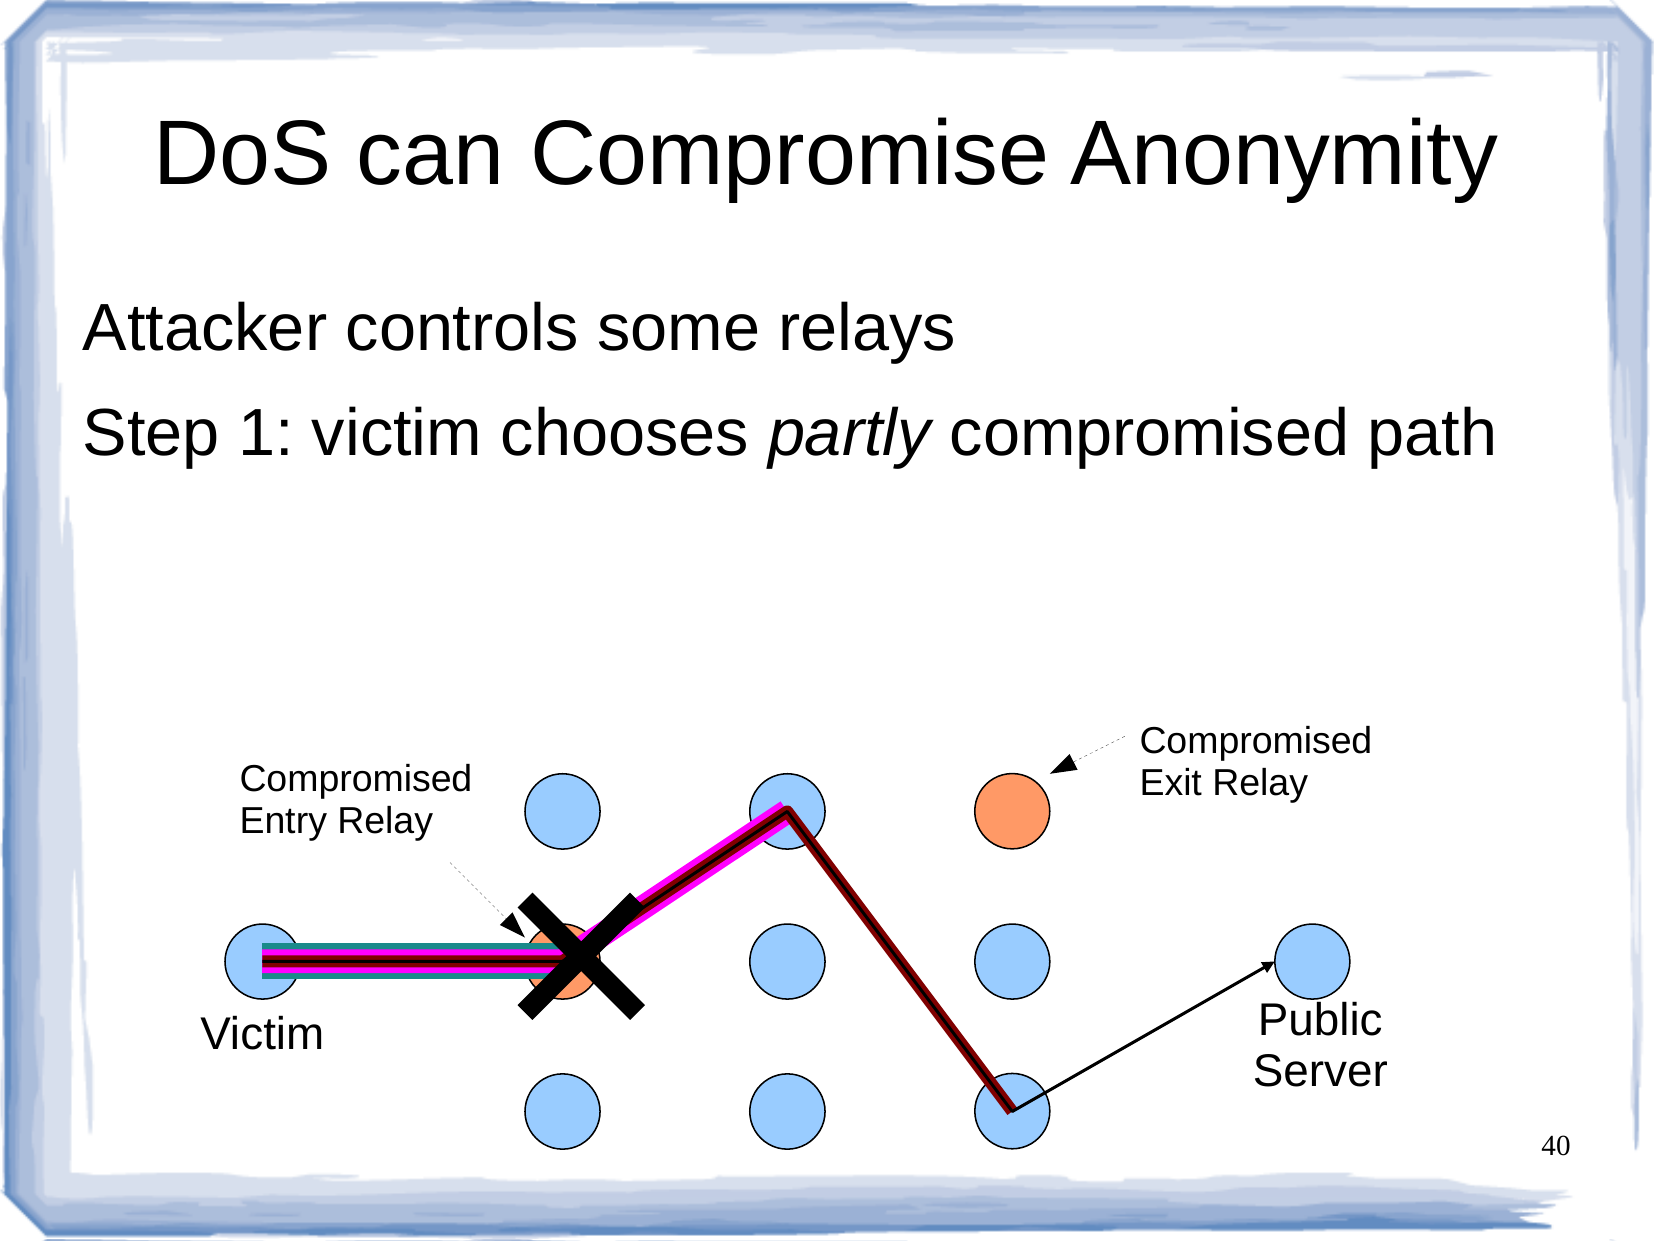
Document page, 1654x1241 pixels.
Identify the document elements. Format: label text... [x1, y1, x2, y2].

text_box [749, 1073, 826, 1150]
text_box [749, 773, 826, 837]
text_box Compromised Exit Relay [1124, 712, 1425, 812]
text_box [765, 826, 804, 850]
title DoS can Compromise Anonymity [82, 49, 1571, 257]
text_box [529, 979, 542, 987]
text_box [565, 924, 585, 936]
text_box [555, 972, 593, 1000]
text_box Victim [112, 998, 413, 1126]
picture [0, 0, 1654, 1241]
text_box [225, 924, 296, 998]
text_box [749, 924, 826, 1000]
text_box [1274, 924, 1350, 985]
text_box [525, 1073, 601, 1150]
text_box [995, 1073, 1044, 1106]
text_box [529, 931, 552, 943]
list Attacker controls some relays Step 1: victim chooses partly compromised path [82, 290, 1571, 469]
text_box Compromised Entry Relay [224, 750, 525, 849]
text_box [974, 924, 1050, 1000]
text_box [974, 1086, 1050, 1149]
text_box Public Server [1162, 985, 1463, 1112]
text_box [525, 773, 601, 850]
text_box [974, 773, 1050, 849]
